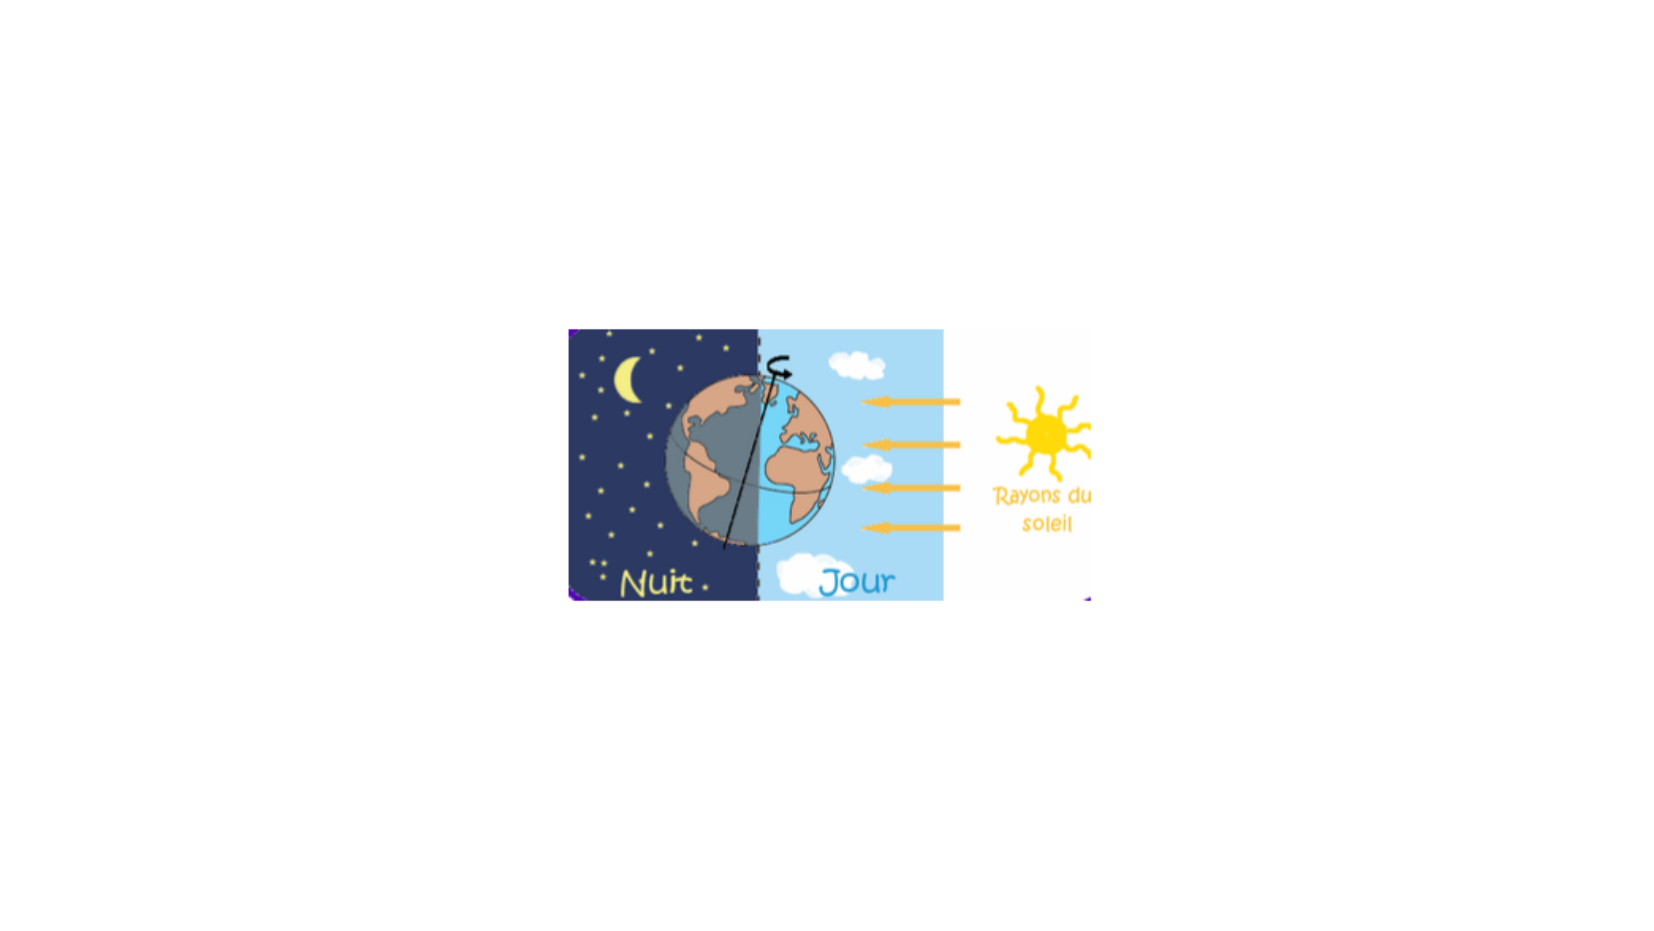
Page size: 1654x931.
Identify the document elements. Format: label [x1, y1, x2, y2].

picture [561, 320, 1107, 617]
